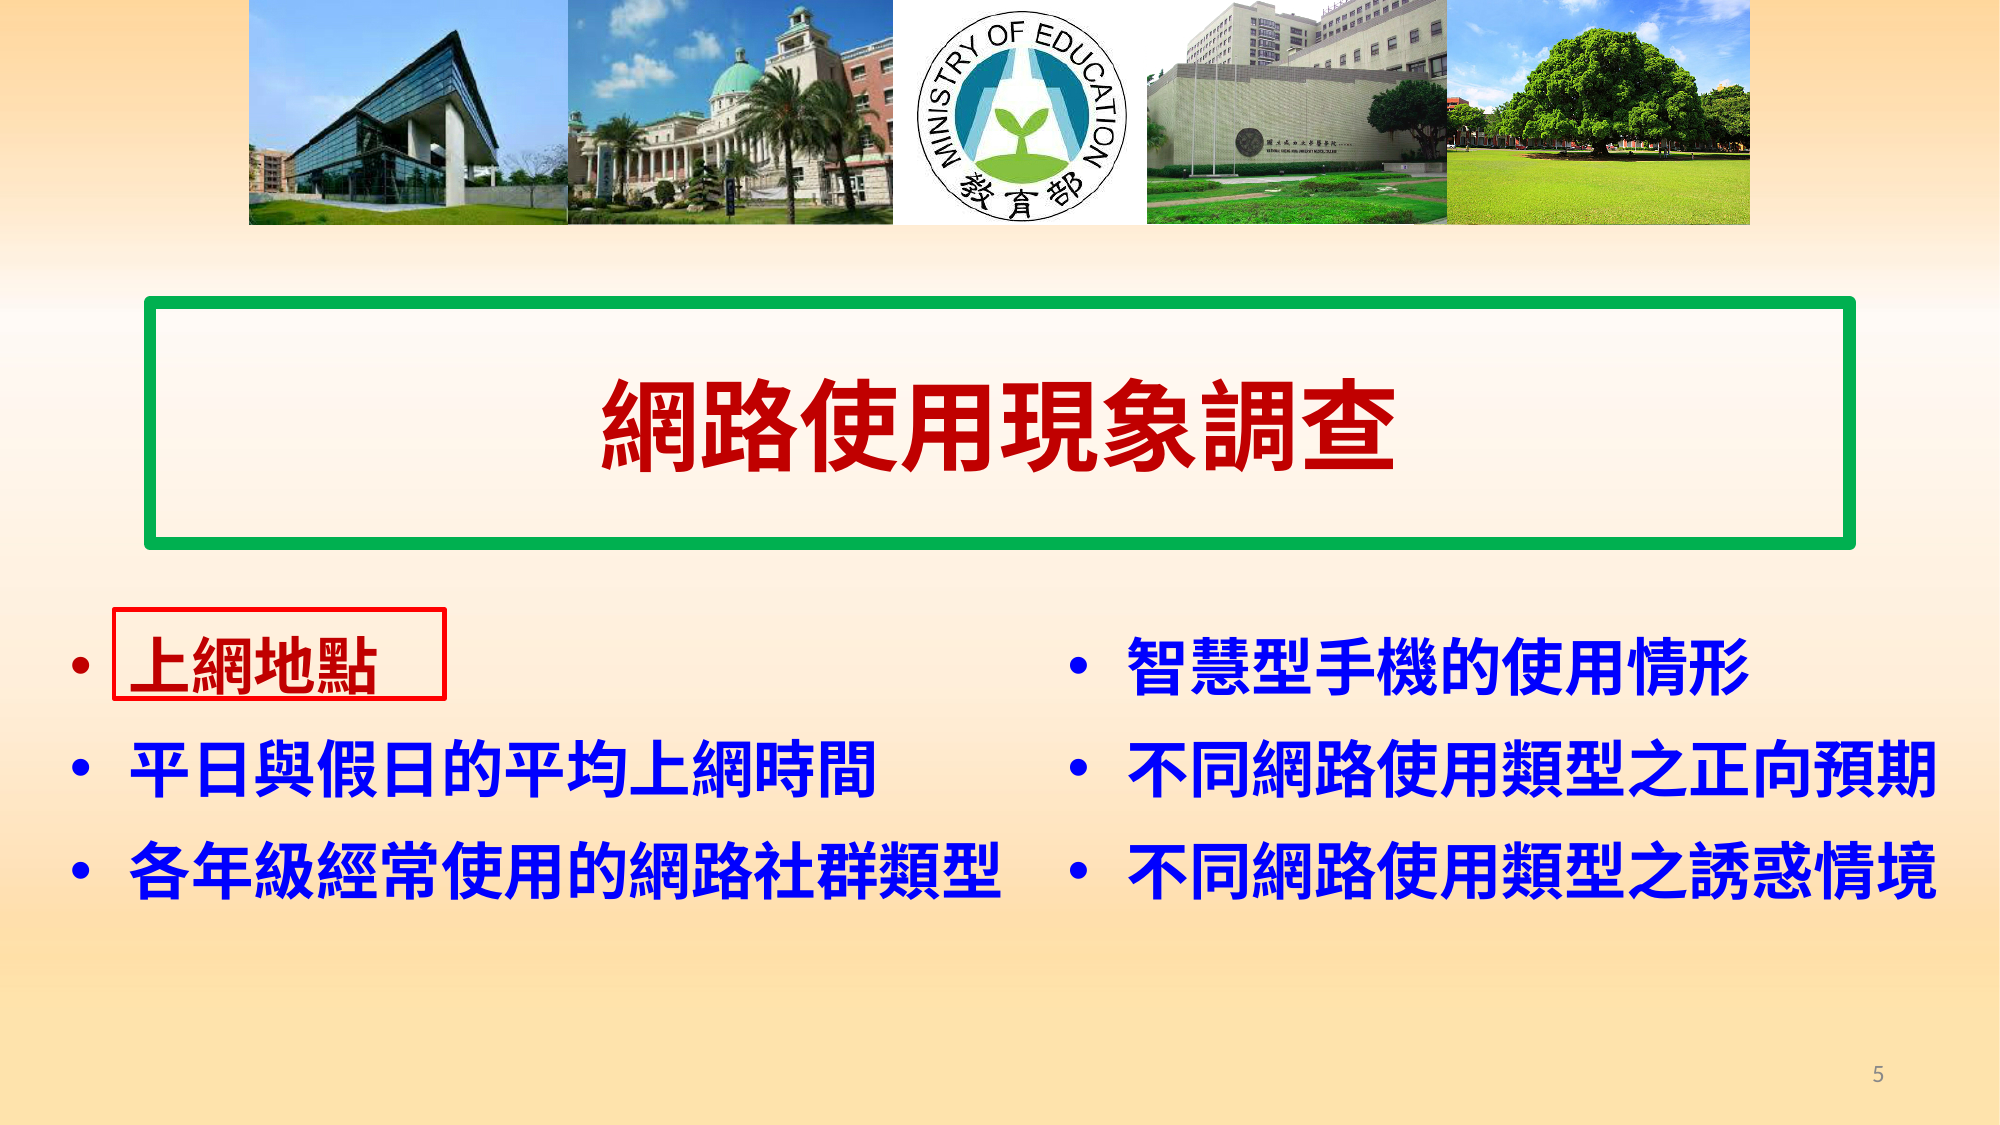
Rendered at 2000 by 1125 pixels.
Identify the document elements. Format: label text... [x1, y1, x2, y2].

text_box 智慧型手機的使用情形 不同網路使用類型之正向預期 不同網路使用類型之誘惑情境 [1052, 605, 2000, 1105]
picture [0, 0, 2000, 1125]
subtitle 上網地點 平日與假日的平均上網時間 各年級經常使用的網路社群類型 [54, 604, 1059, 1105]
title 網路使用現象調查 [150, 302, 1850, 544]
